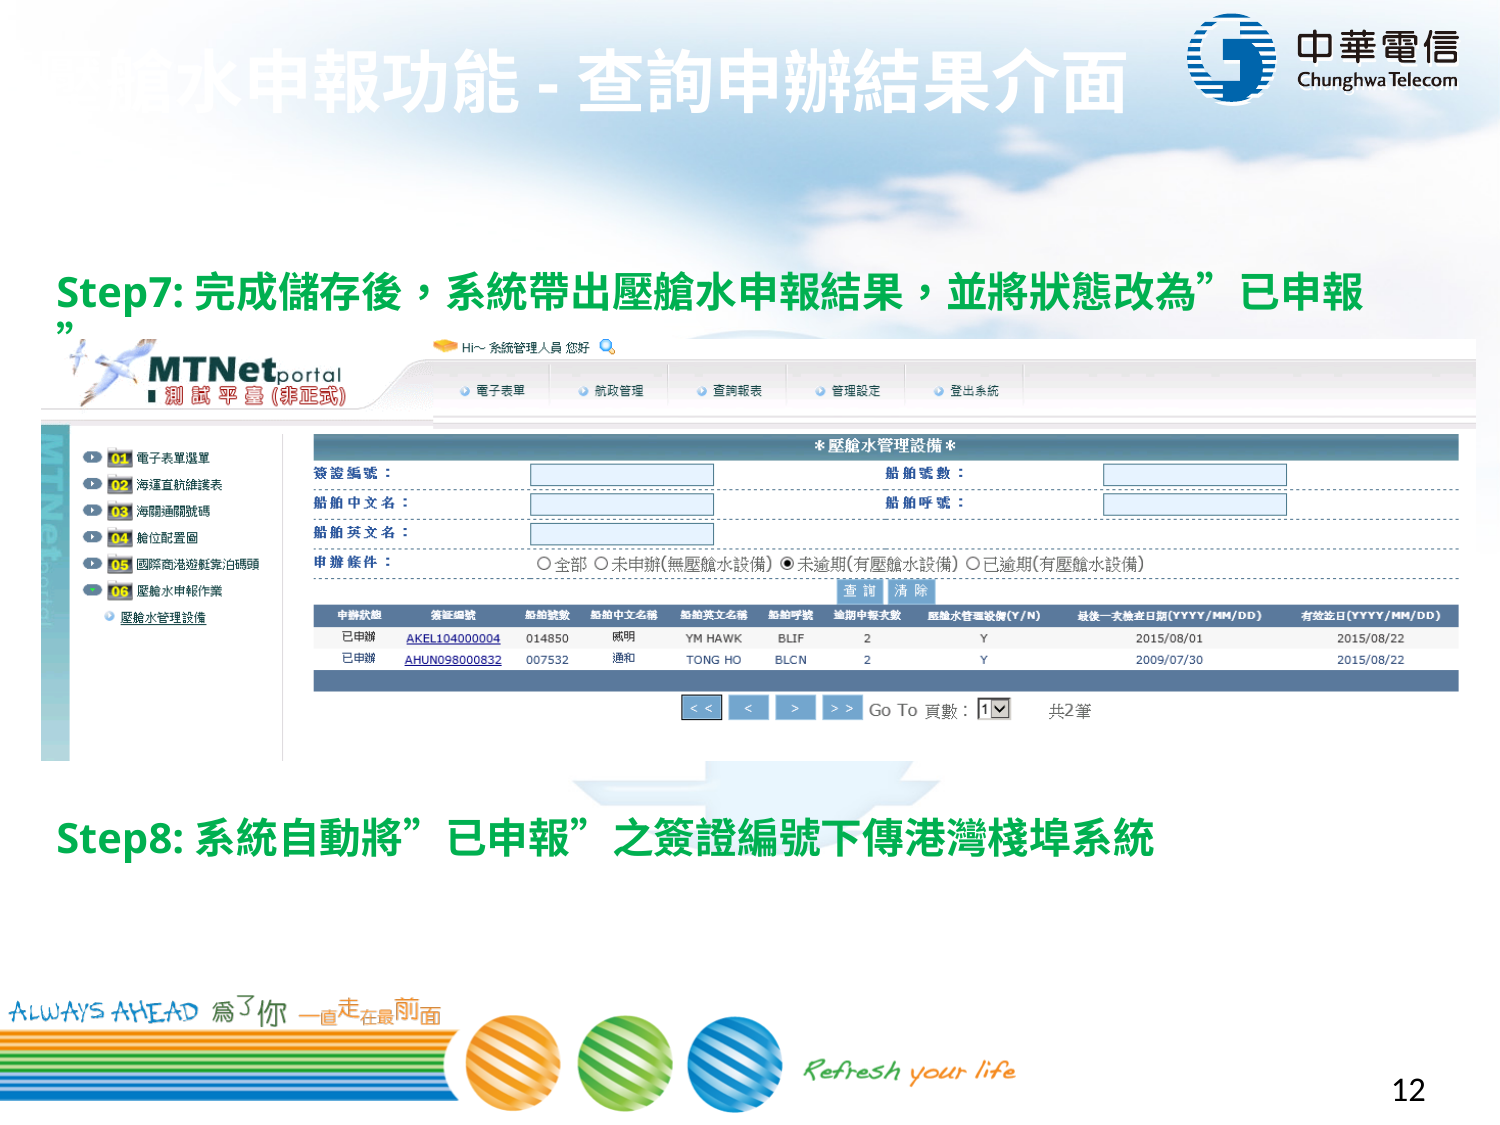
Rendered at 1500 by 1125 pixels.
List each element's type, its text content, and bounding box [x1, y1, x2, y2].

text_box Step7:完成儲存後，系統帶出壓艙水申報結果，並將狀態改為”已申報” [41, 257, 1405, 324]
picture [41, 339, 1476, 761]
text_box 壓艙水申報功能-查詢申辦結果介面 [0, 30, 1341, 242]
text_box Step8:系統自動將”已申報”之簽證編號下傳港灣棧埠系統 [41, 803, 1353, 870]
